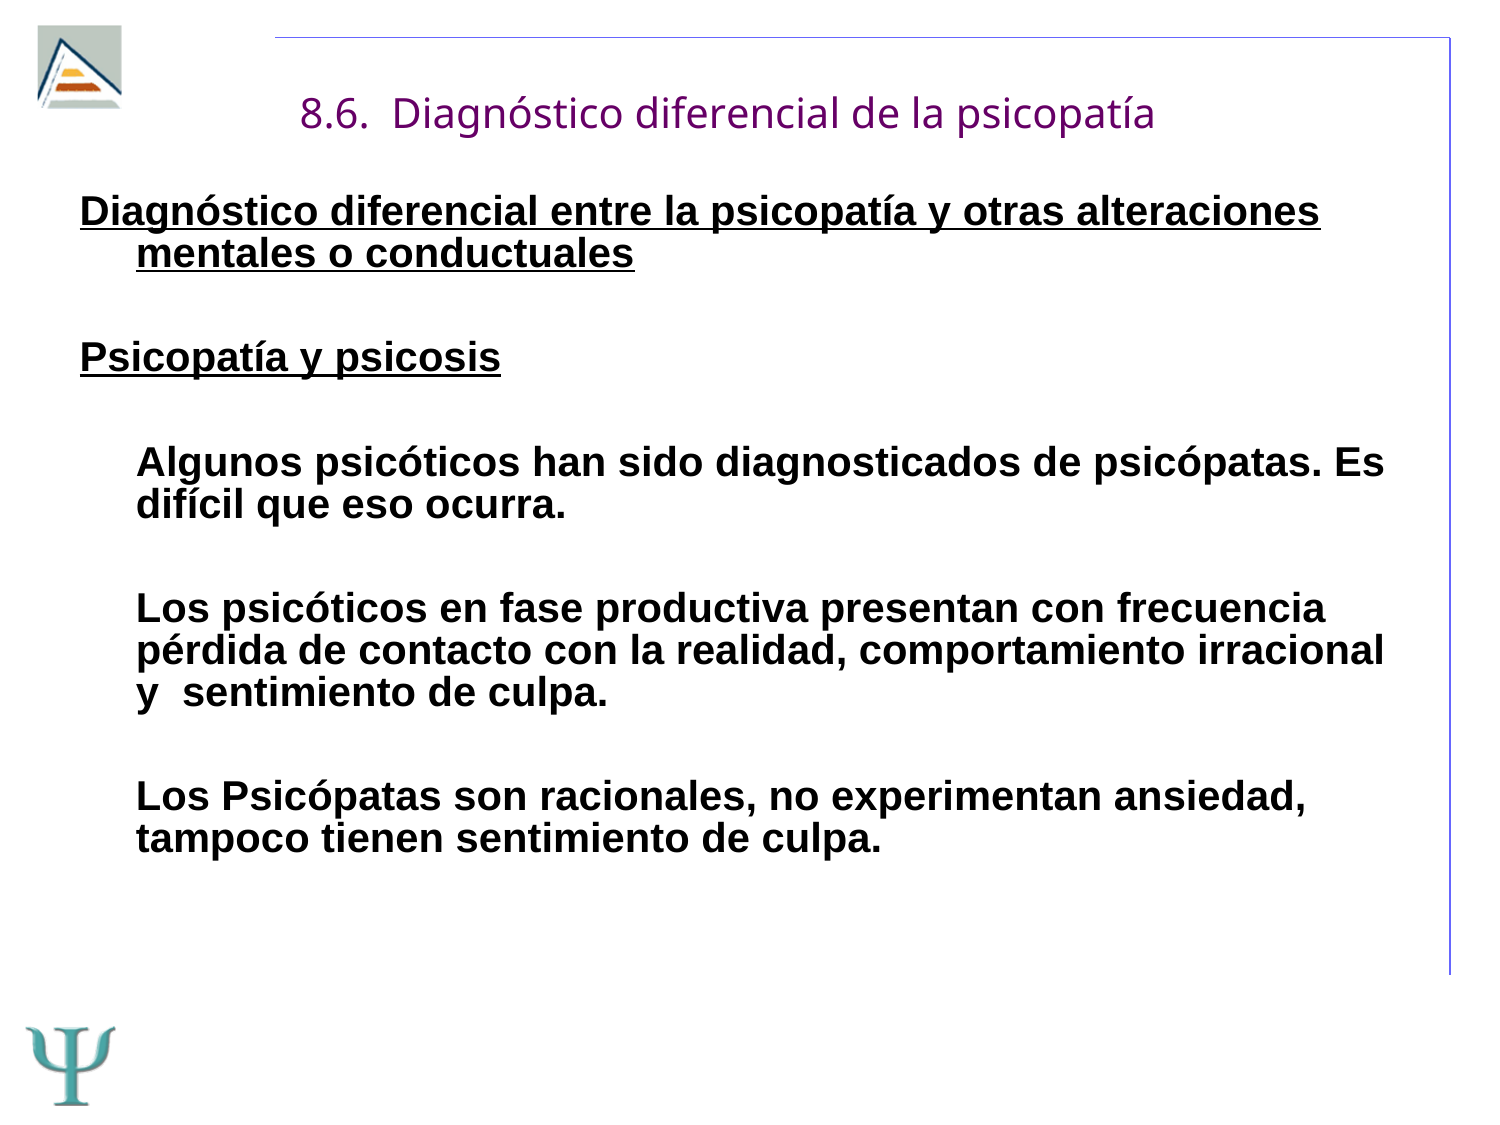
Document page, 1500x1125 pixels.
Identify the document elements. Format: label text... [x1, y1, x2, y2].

list Diagnóstico diferencial entre la psicopatía y otras alteraciones mentales o conductuales Psicopatía y psicosis Algunos psicóticos han sido diagnosticados de psicópatas. Es difícil que eso ocurra. Los psicóticos en fase productiva presentan con frecuencia pérdida de contacto con la realidad, comportamiento irracional y sentimiento de culpa. Los Psicópatas son racionales, no experimentan ansiedad, tampoco tienen sentimiento de culpa. [64, 184, 1415, 1125]
picture [24, 1024, 64, 1106]
picture [37, 24, 122, 109]
title 8.6. Diagnóstico diferencial de la psicopatía [159, 66, 1297, 159]
